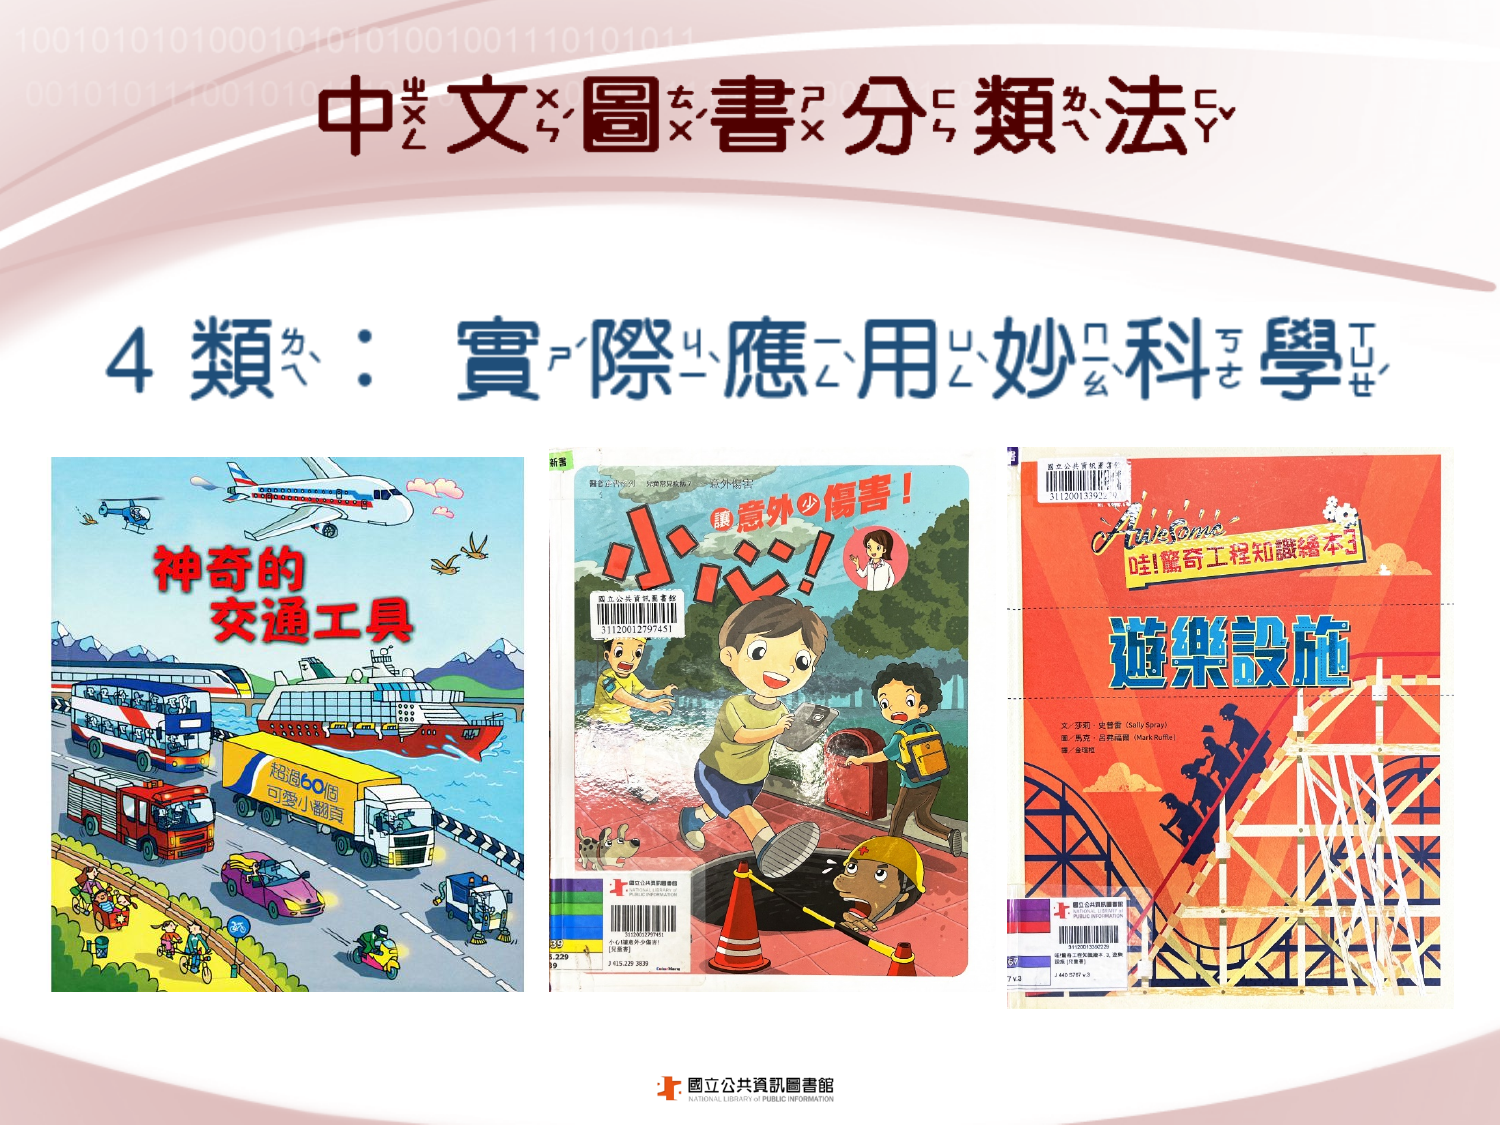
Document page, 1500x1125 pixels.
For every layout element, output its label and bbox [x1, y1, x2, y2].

picture [100, 302, 1400, 417]
picture [257, 35, 1290, 169]
picture [1007, 447, 1454, 1010]
picture [549, 447, 996, 992]
picture [46, 457, 528, 992]
